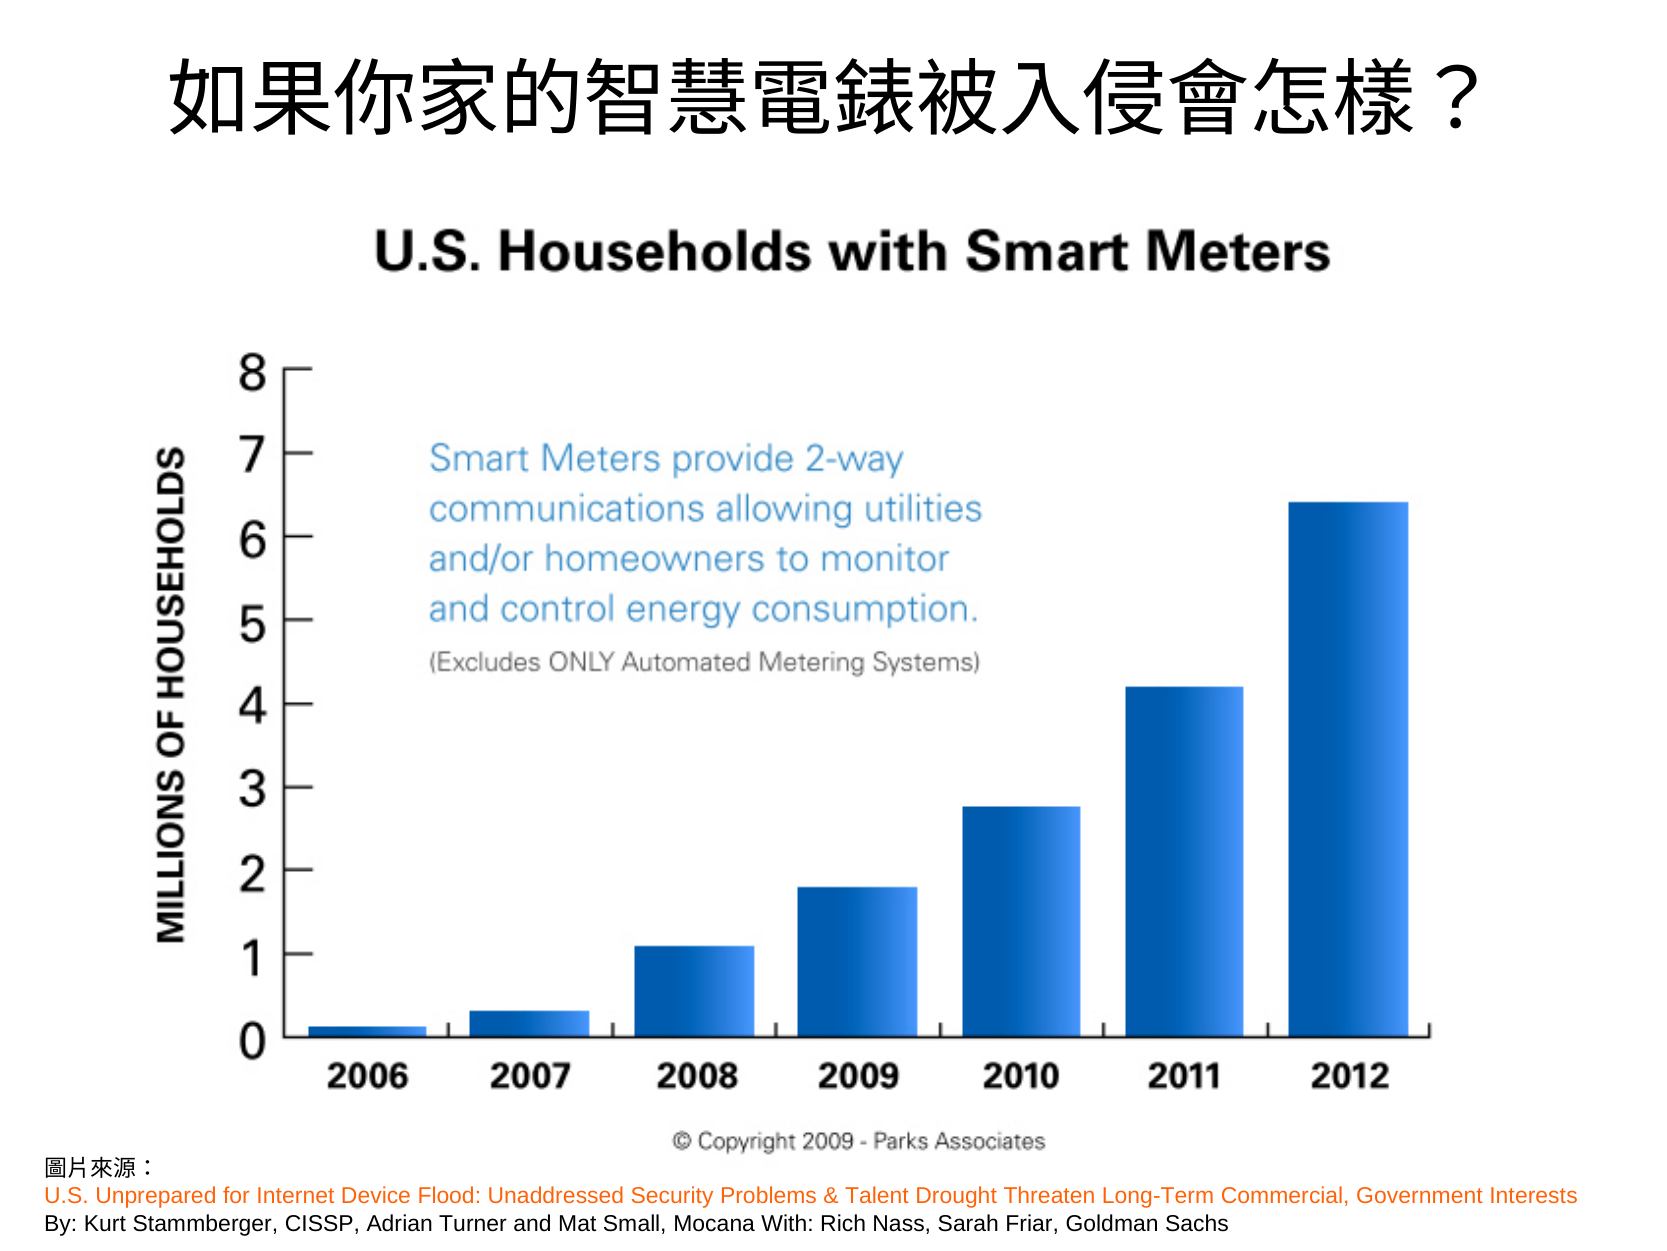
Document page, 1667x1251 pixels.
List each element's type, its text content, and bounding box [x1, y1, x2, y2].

text_box 圖片來源： U.S. Unprepared for Internet Device Flood: Unaddressed Security Problems & Talent Drought Threaten Long-Term Commercial, Government Interests By: Kurt Stammberger, CISSP, Adrian Turner and Mat Small, Mocana With: Rich Nass, Sarah Friar, Goldman Sachs [29, 1146, 1631, 1245]
picture [87, 184, 1564, 1146]
title 如果你家的智慧電錶被入侵會怎樣？ [0, 0, 1667, 184]
